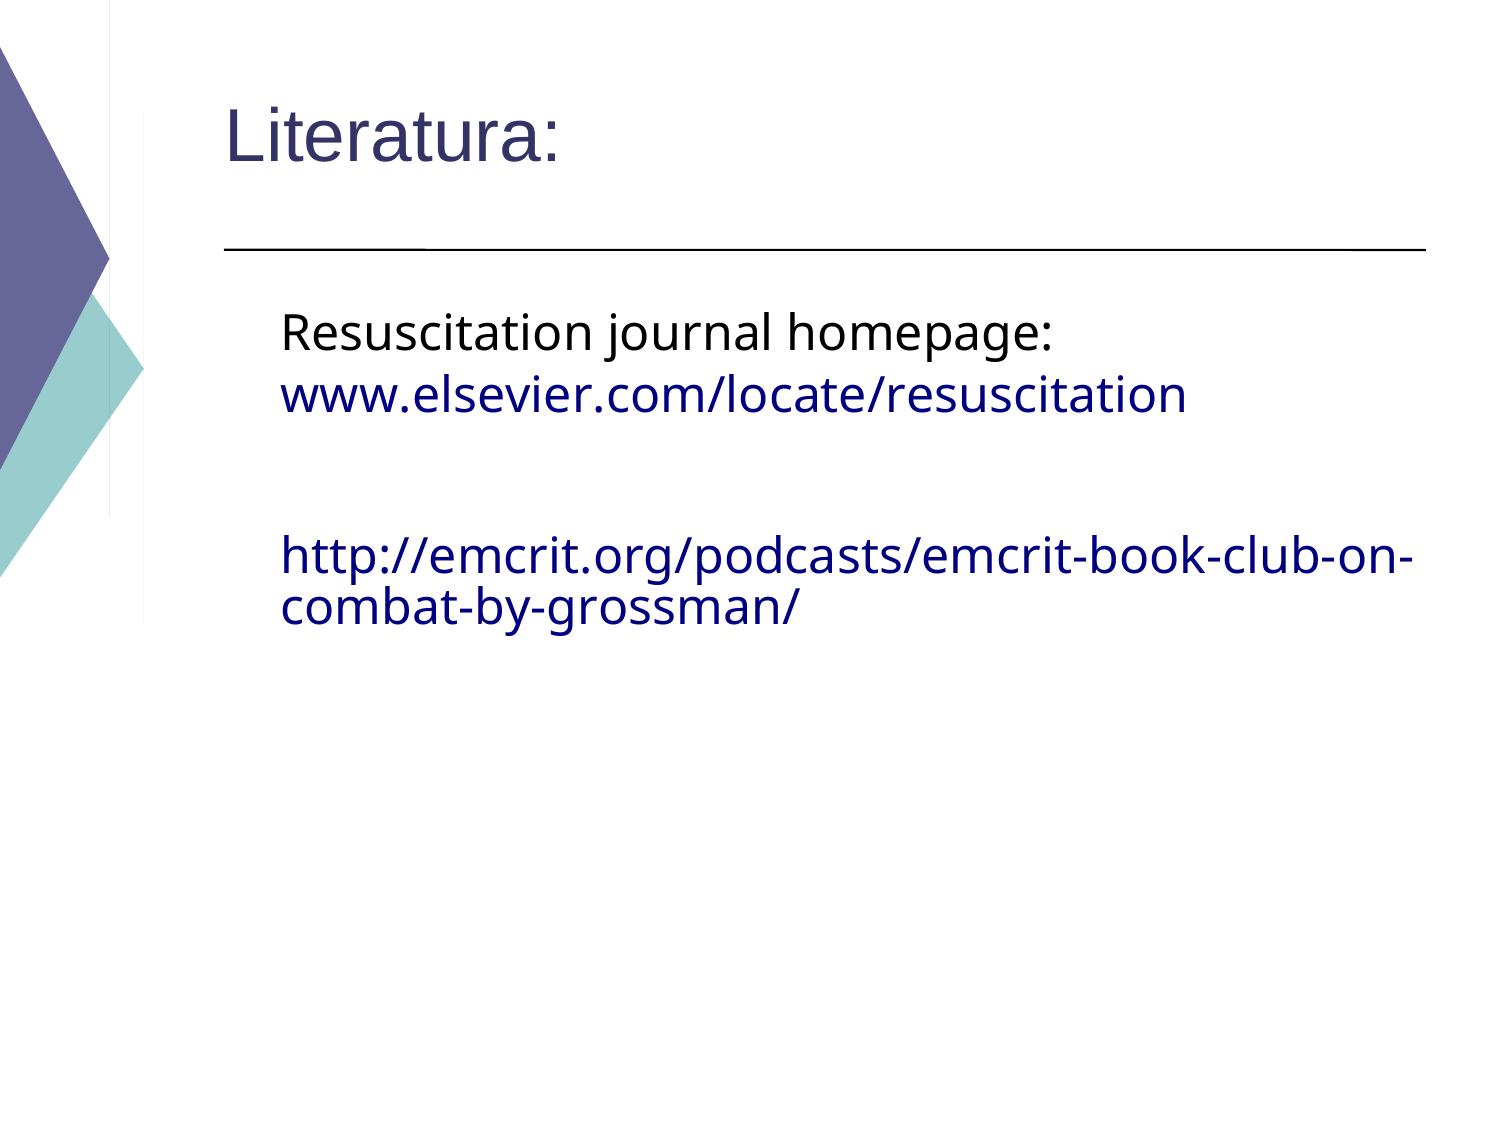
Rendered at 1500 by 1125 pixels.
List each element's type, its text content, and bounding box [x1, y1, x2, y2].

title Literatura: [224, 41, 1423, 236]
list Resuscitation journal homepage: www.elsevier.com/locate/resuscitation http://emcrit.org/podcasts/emcrit-book-club-on-combat-by-grossman/ [224, 299, 1423, 953]
